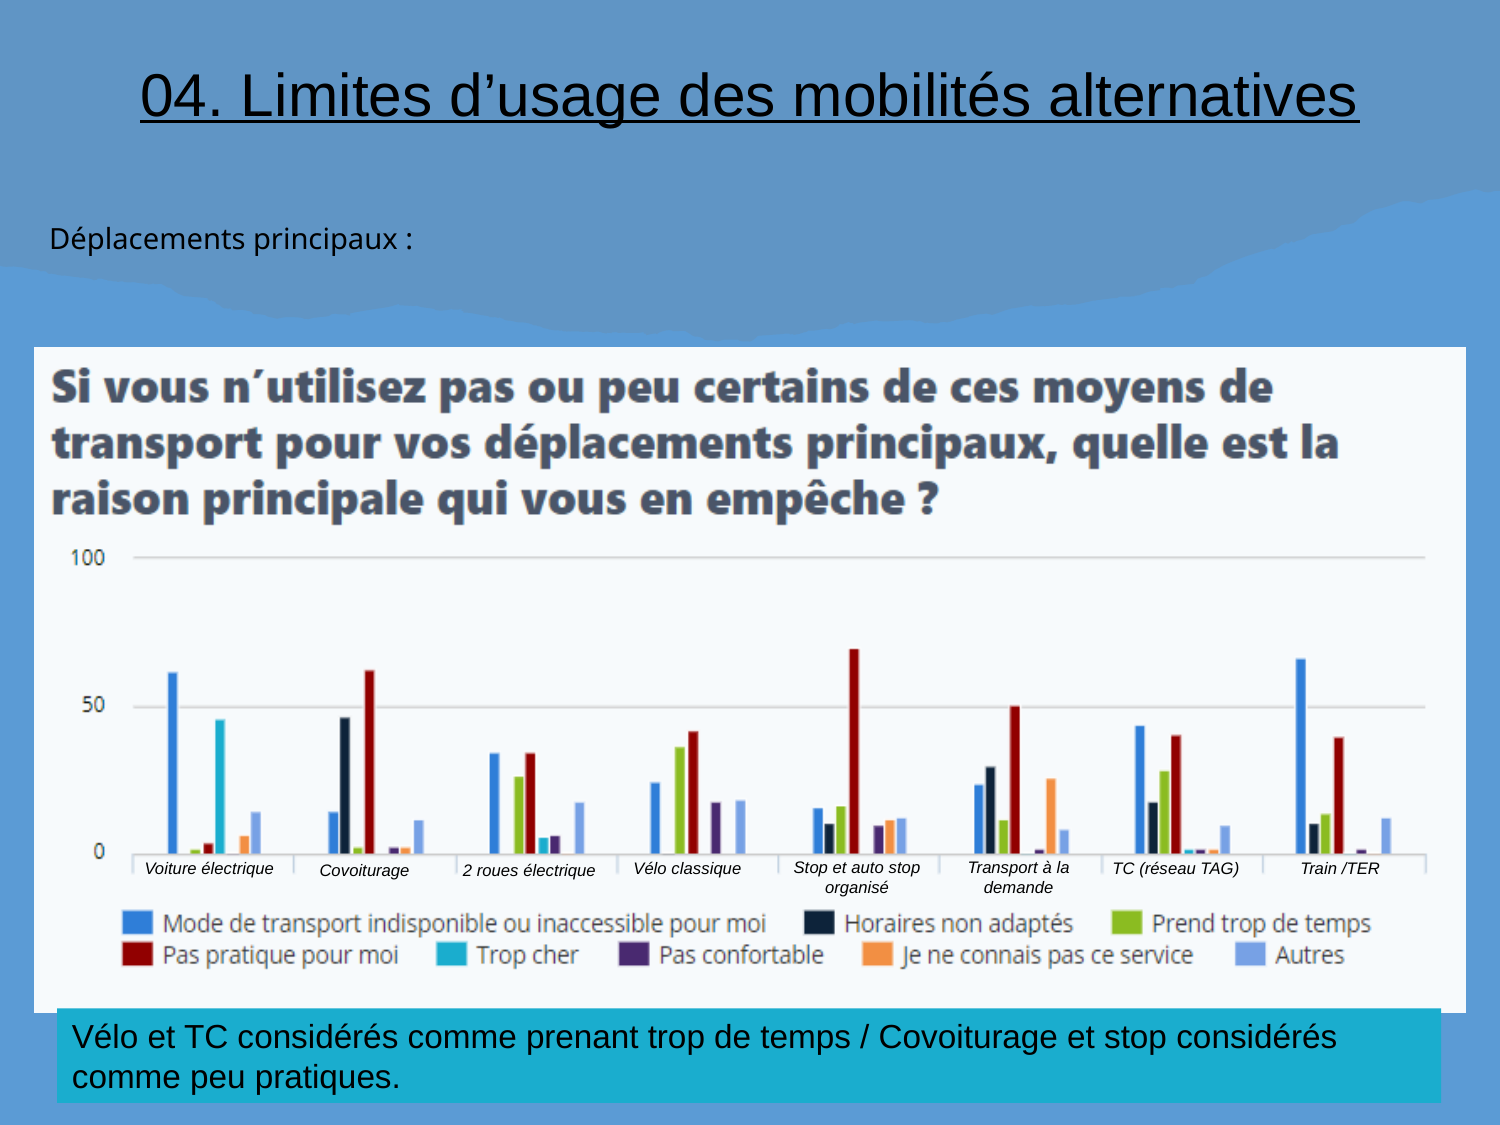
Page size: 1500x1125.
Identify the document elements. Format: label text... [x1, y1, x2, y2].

text_box Train /TER [1285, 850, 1500, 886]
text_box Transport à la demande [926, 849, 1112, 905]
text_box Voiture électrique [129, 850, 515, 886]
text_box Vélo classique [618, 850, 764, 886]
text_box Déplacements principaux : [34, 213, 631, 264]
text_box Covoiturage [304, 852, 448, 888]
text_box [0, 0, 1500, 1125]
picture [34, 347, 1466, 1013]
text_box 04. Limites d’usage des mobilités alternatives [101, 81, 1398, 216]
text_box Vélo et TC considérés comme prenant trop de temps / Covoiturage et stop considérés comme peu pratiques. [57, 1008, 1442, 1103]
text_box 2 roues électrique [448, 852, 764, 888]
text_box Stop et auto stop organisé [764, 849, 926, 905]
text_box TC (réseau TAG) [1097, 850, 1285, 886]
